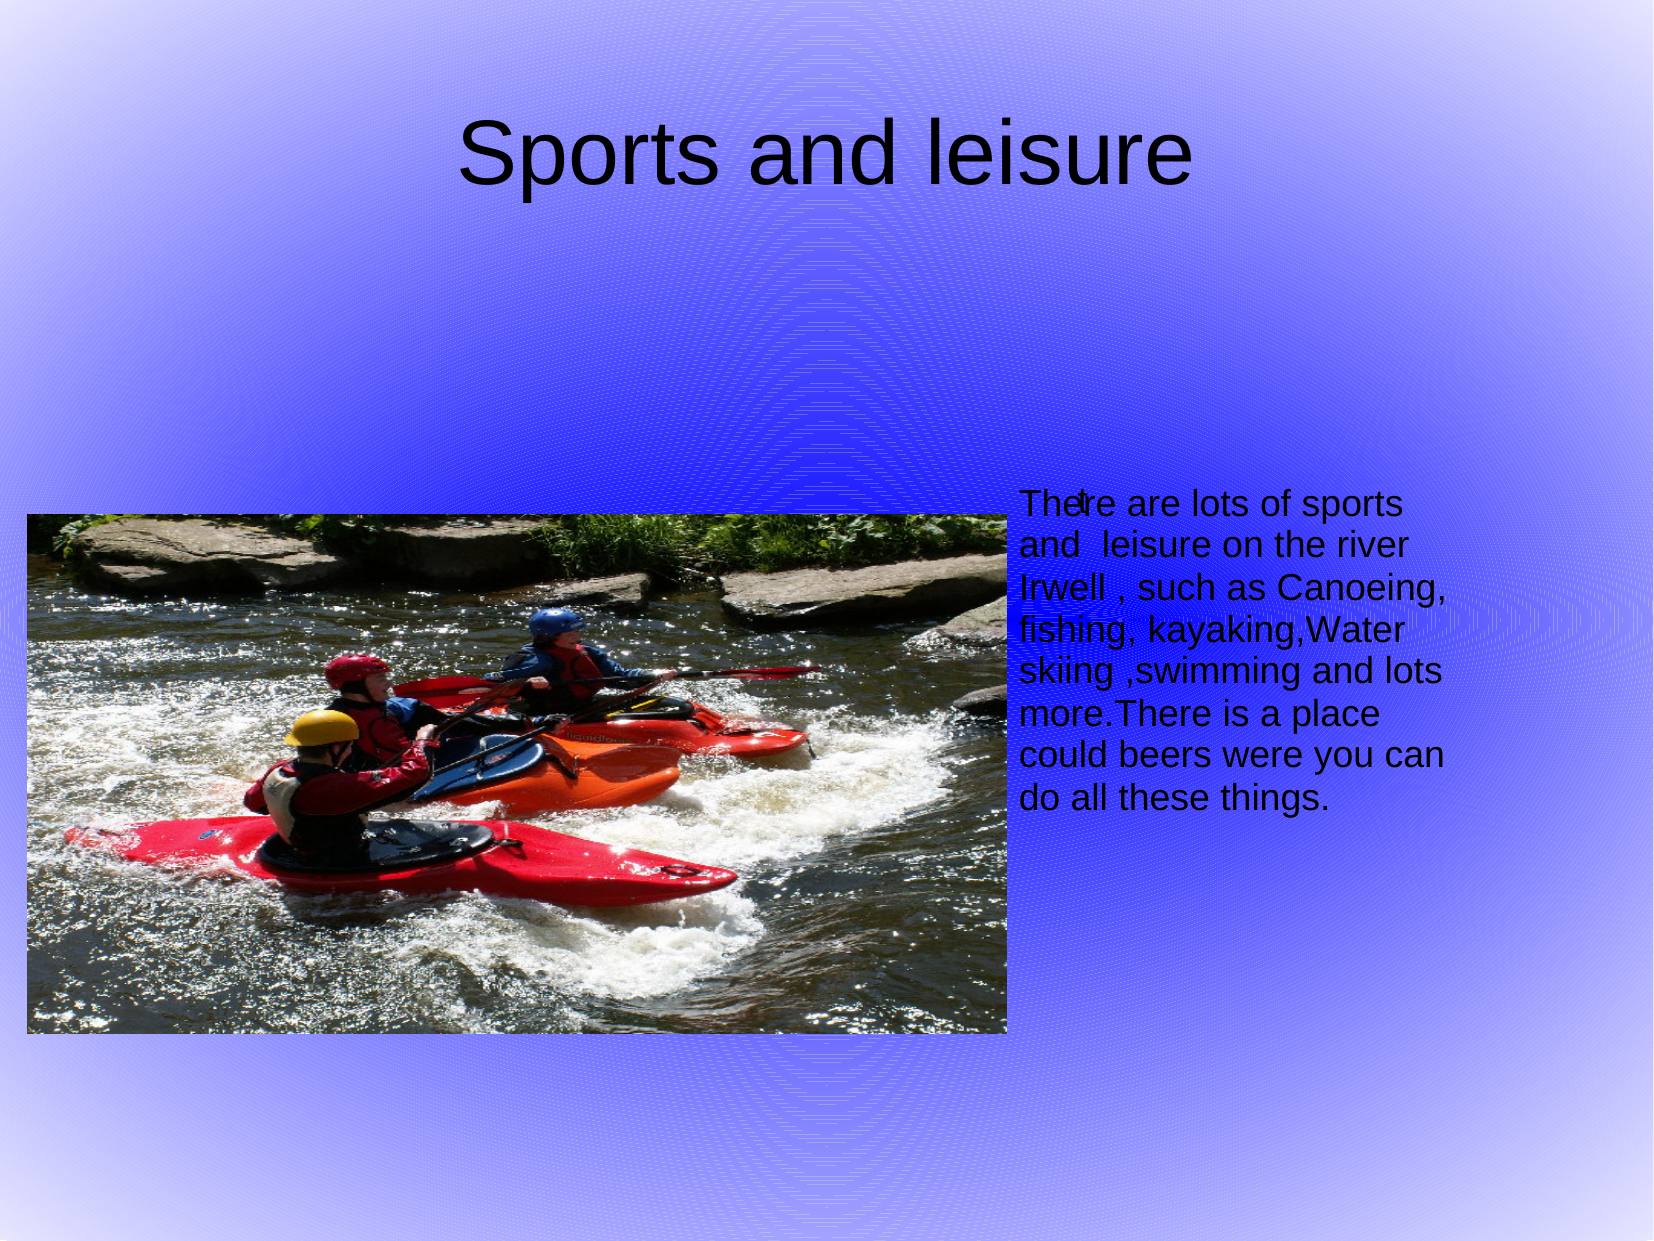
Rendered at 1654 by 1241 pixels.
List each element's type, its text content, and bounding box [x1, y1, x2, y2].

picture [27, 514, 1007, 1034]
text_box [1003, 413, 1595, 1152]
title Sports and leisure [82, 49, 1571, 257]
text_box There are lots of sports and leisure on the river Irwell , such as Canoeing, fishing, kayaking,Water skiing ,swimming and lots more.There is a place could beers were you can do all these things. [1003, 474, 1477, 826]
